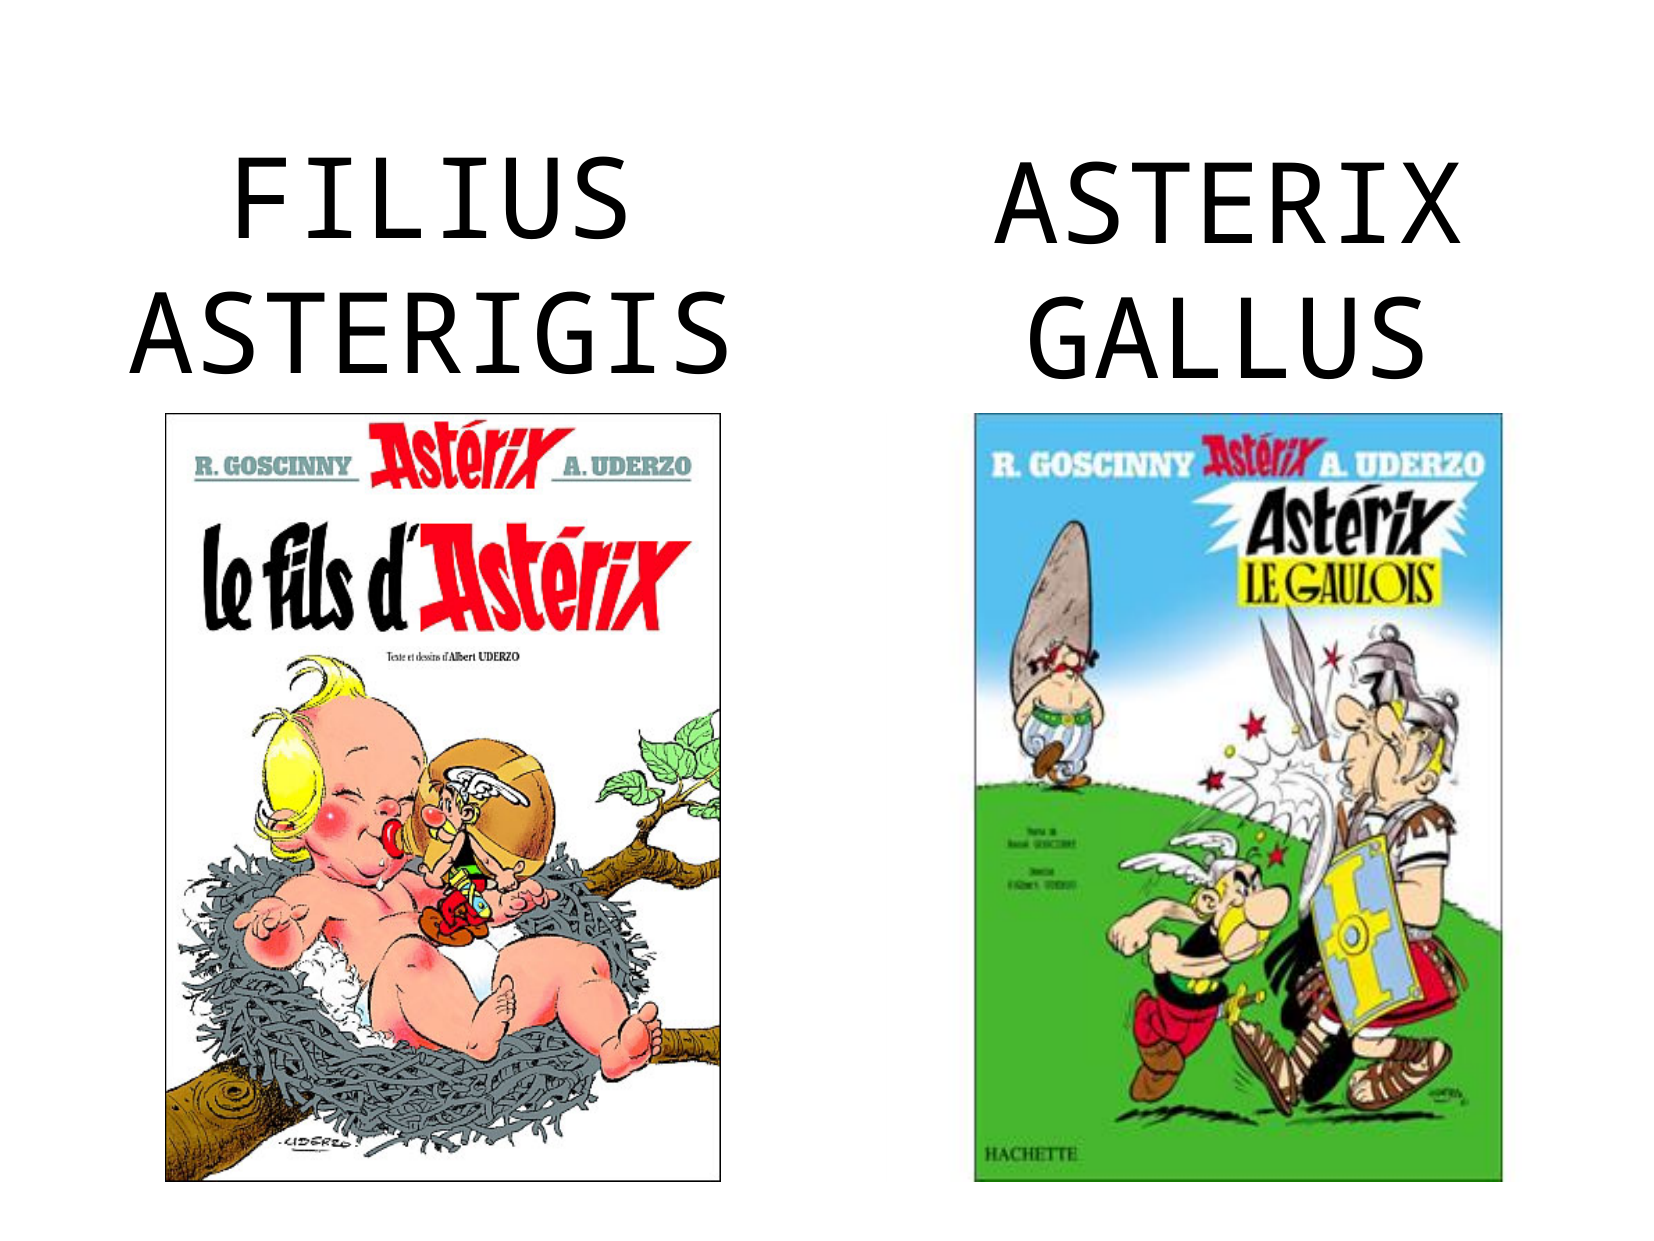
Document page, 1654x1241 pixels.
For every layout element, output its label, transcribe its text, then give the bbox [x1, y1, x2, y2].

picture [165, 413, 721, 1182]
picture [885, 413, 1595, 1182]
title FILIUS ASTERIGIS [59, 126, 804, 390]
title ASTERIX GALLUS [885, 59, 1571, 413]
